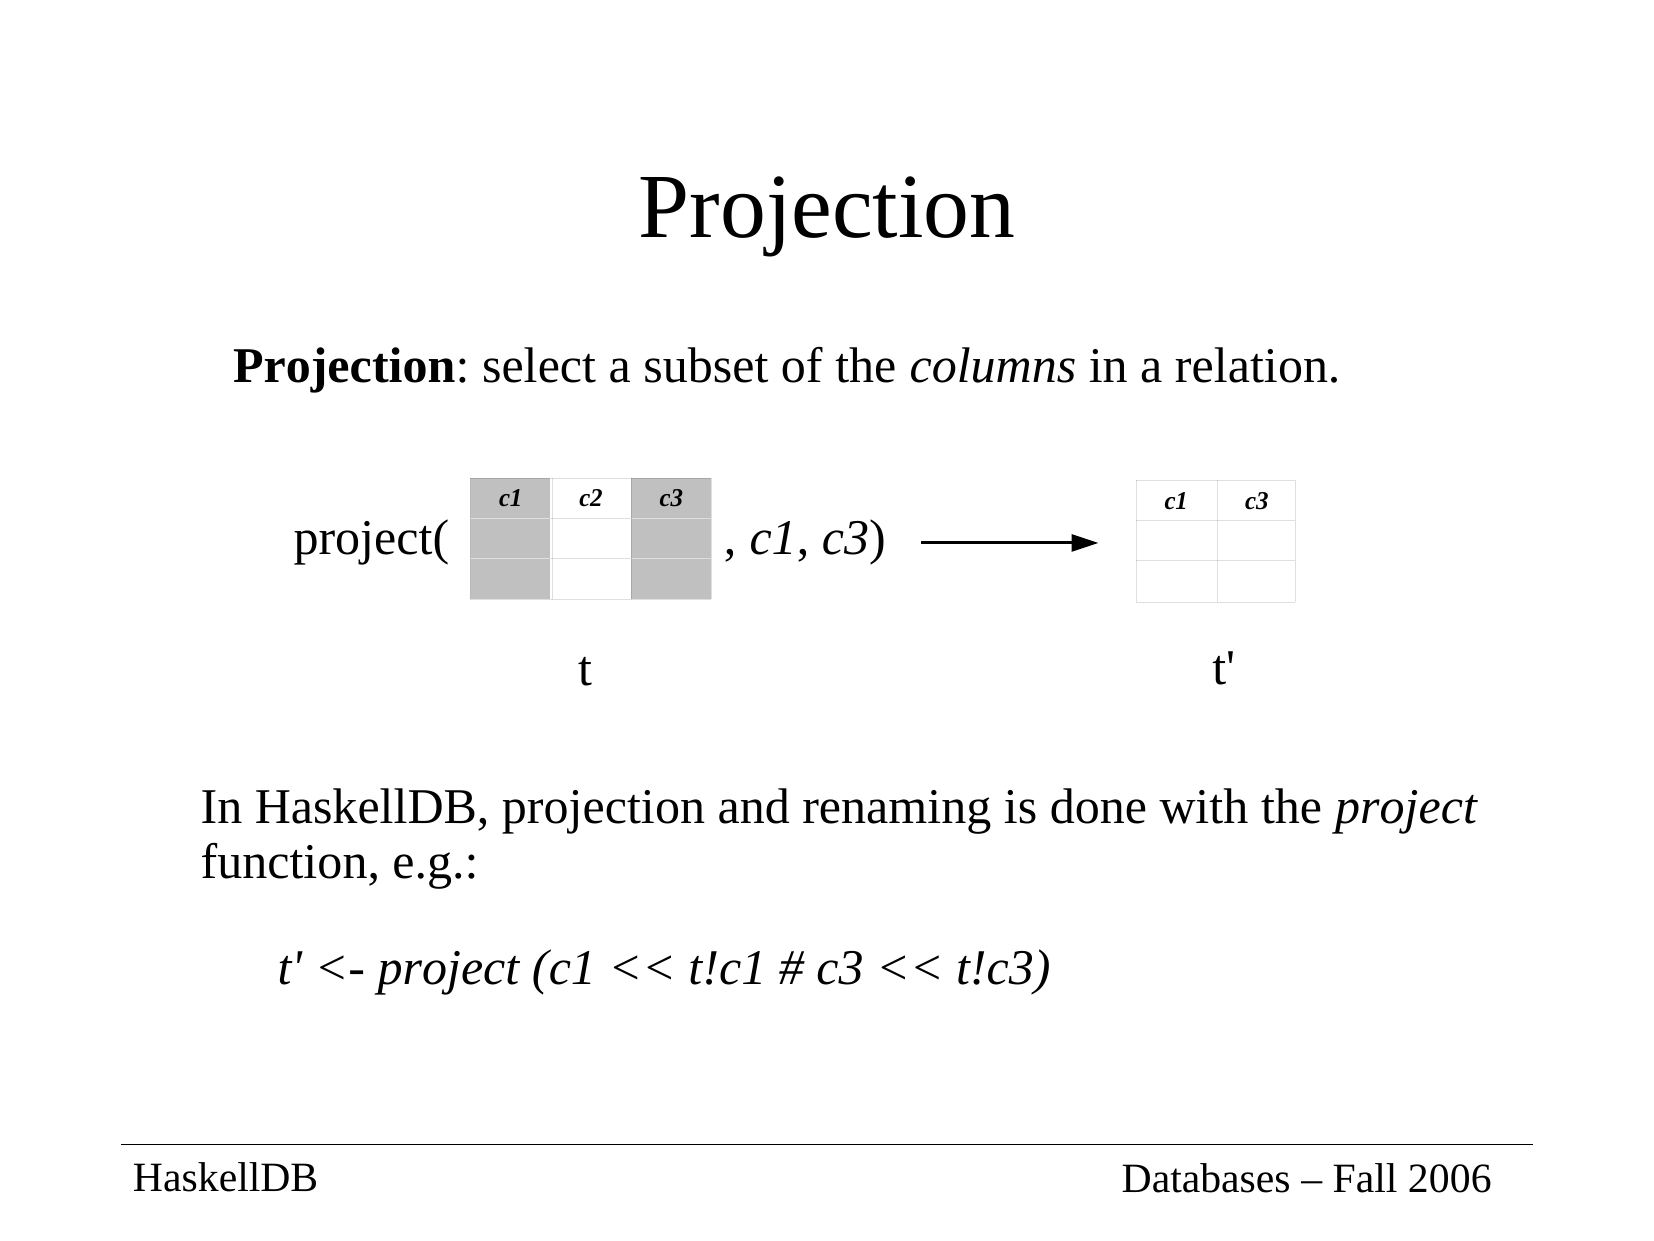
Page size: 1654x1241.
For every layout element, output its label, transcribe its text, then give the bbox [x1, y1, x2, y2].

title Projection [121, 102, 1534, 311]
text_box Projection: select a subset of the columns in a relation. [233, 338, 1341, 404]
text_box t [578, 640, 593, 697]
text_box t' [1212, 639, 1236, 696]
chart [470, 477, 769, 510]
chart [1136, 480, 1338, 658]
text_box In HaskellDB, projection and renaming is done with the project function, e.g.: [200, 778, 1537, 900]
text_box project( , c1, c3) [293, 510, 887, 566]
text_box t' <- project (c1 << t!c1 # c3 << t!c3) [277, 939, 1052, 1000]
chart [470, 566, 769, 668]
